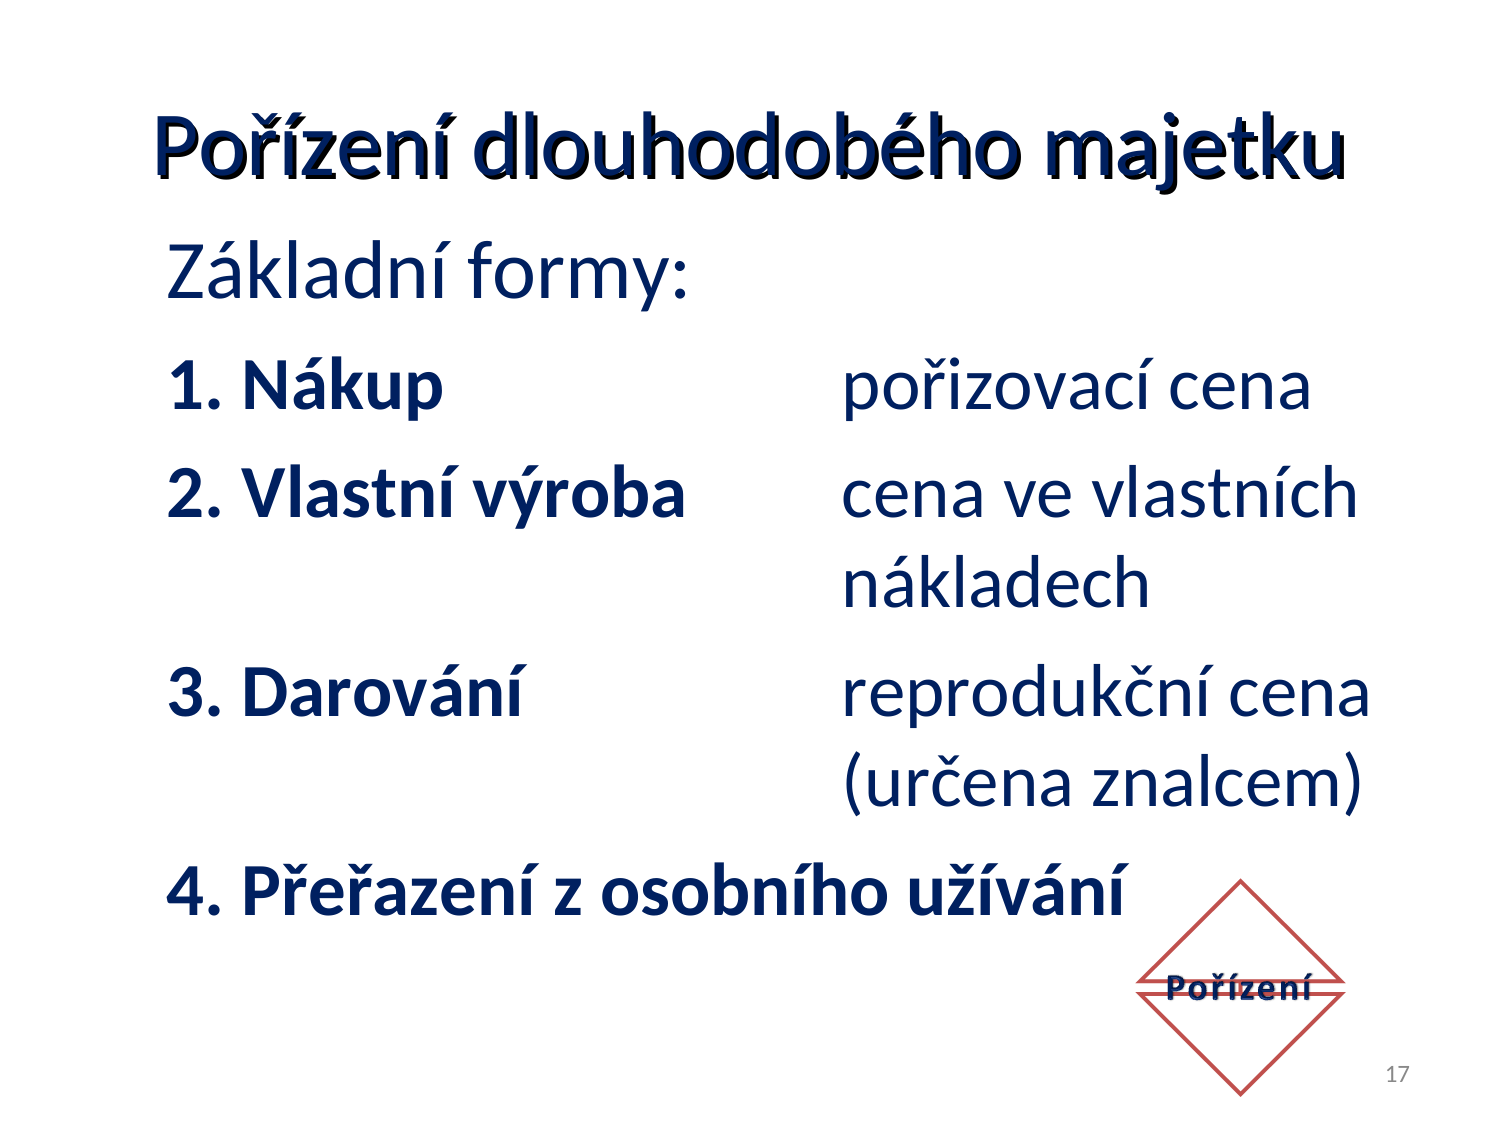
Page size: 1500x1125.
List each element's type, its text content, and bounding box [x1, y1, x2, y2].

picture [1134, 877, 1347, 1098]
text_box <číslo> [1074, 1042, 1426, 1103]
list Základní formy: 1. Nákup pořizovací cena 2. Vlastní výroba cena ve vlastních nákladech 3. Darování reprodukční cena (určena znalcem) 4. Přeřazení z osobního užívání [76, 208, 1427, 1047]
title Pořízení dlouhodobého majetku [75, 45, 1426, 233]
